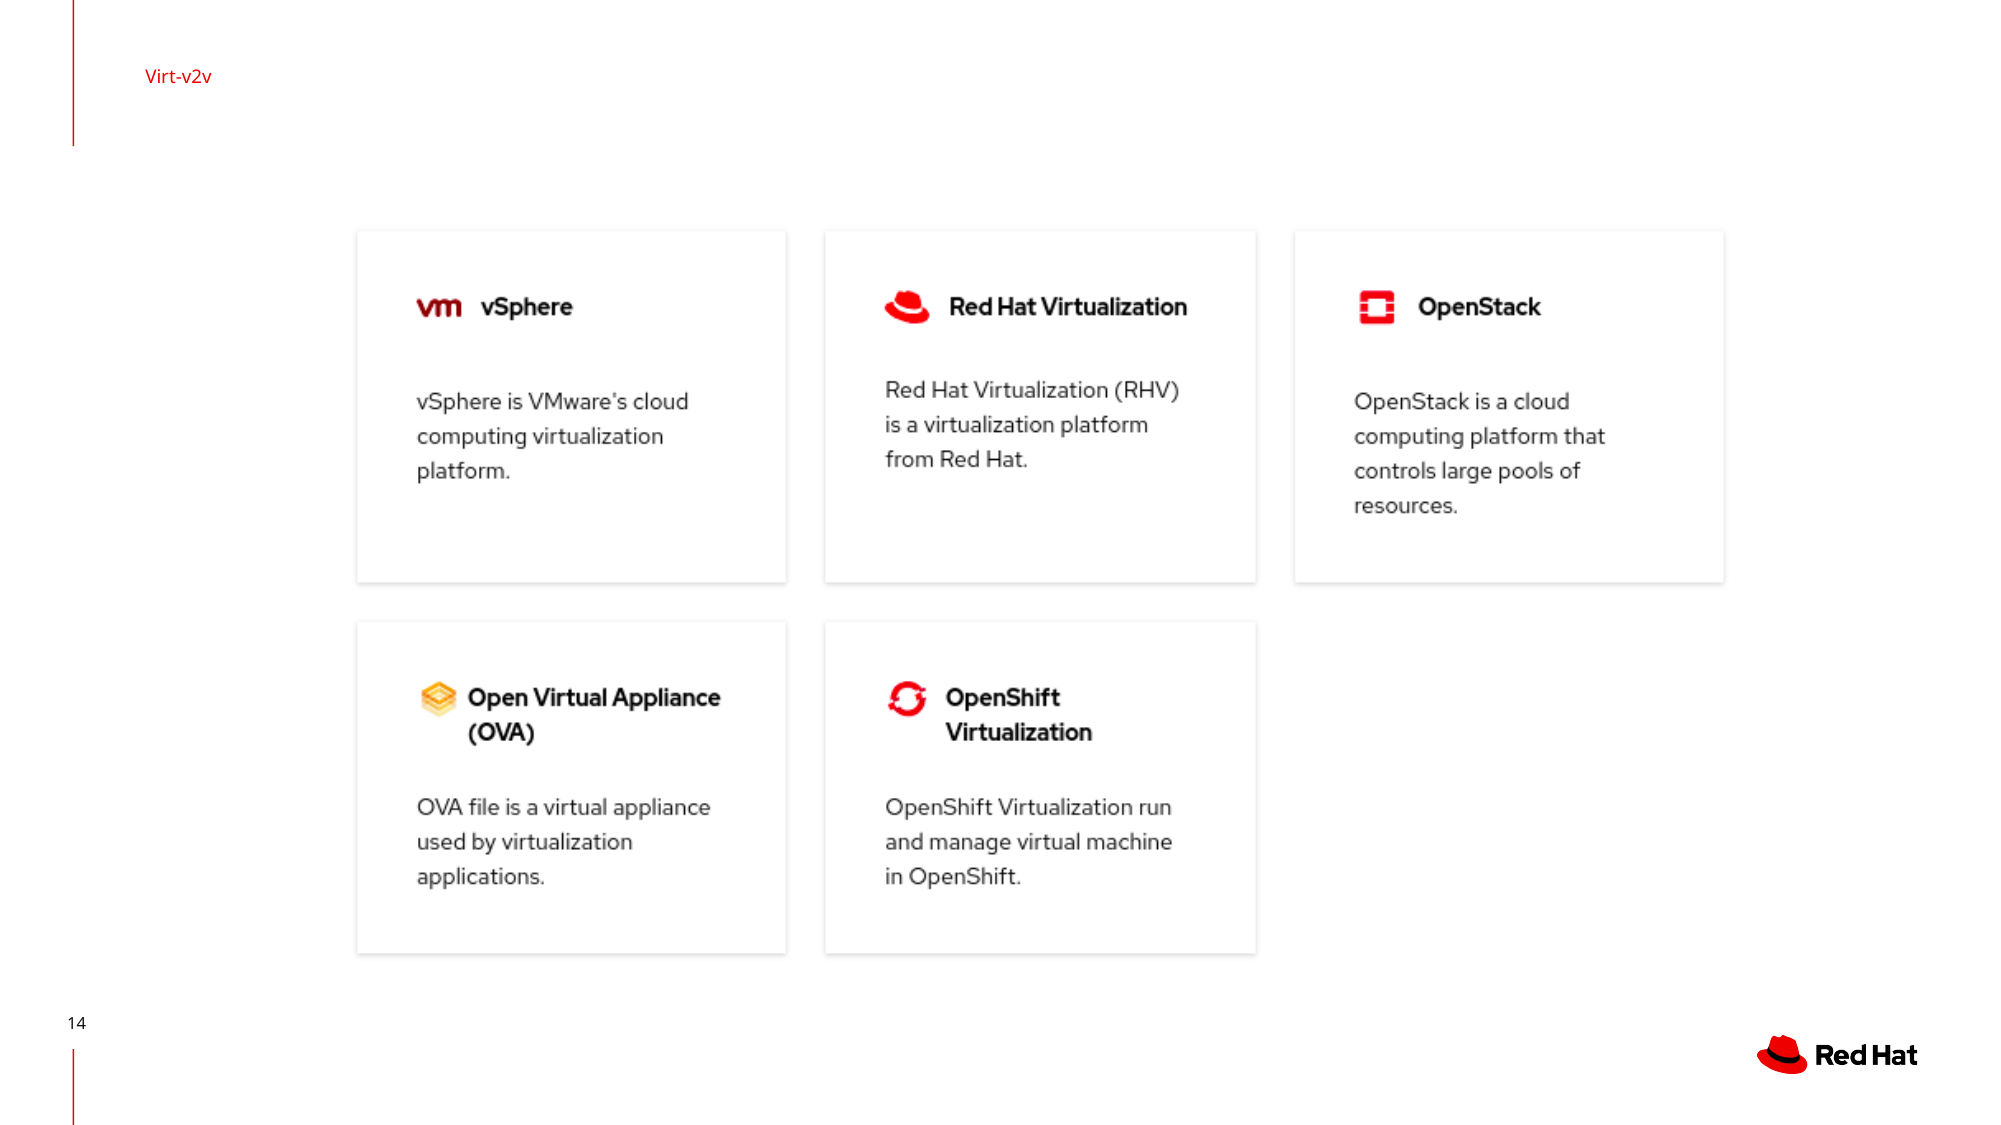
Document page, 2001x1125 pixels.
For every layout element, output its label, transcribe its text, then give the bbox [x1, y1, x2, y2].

picture [1757, 1035, 1918, 1074]
picture [333, 210, 1752, 990]
text_box Virt-v2v [73, 9, 918, 144]
